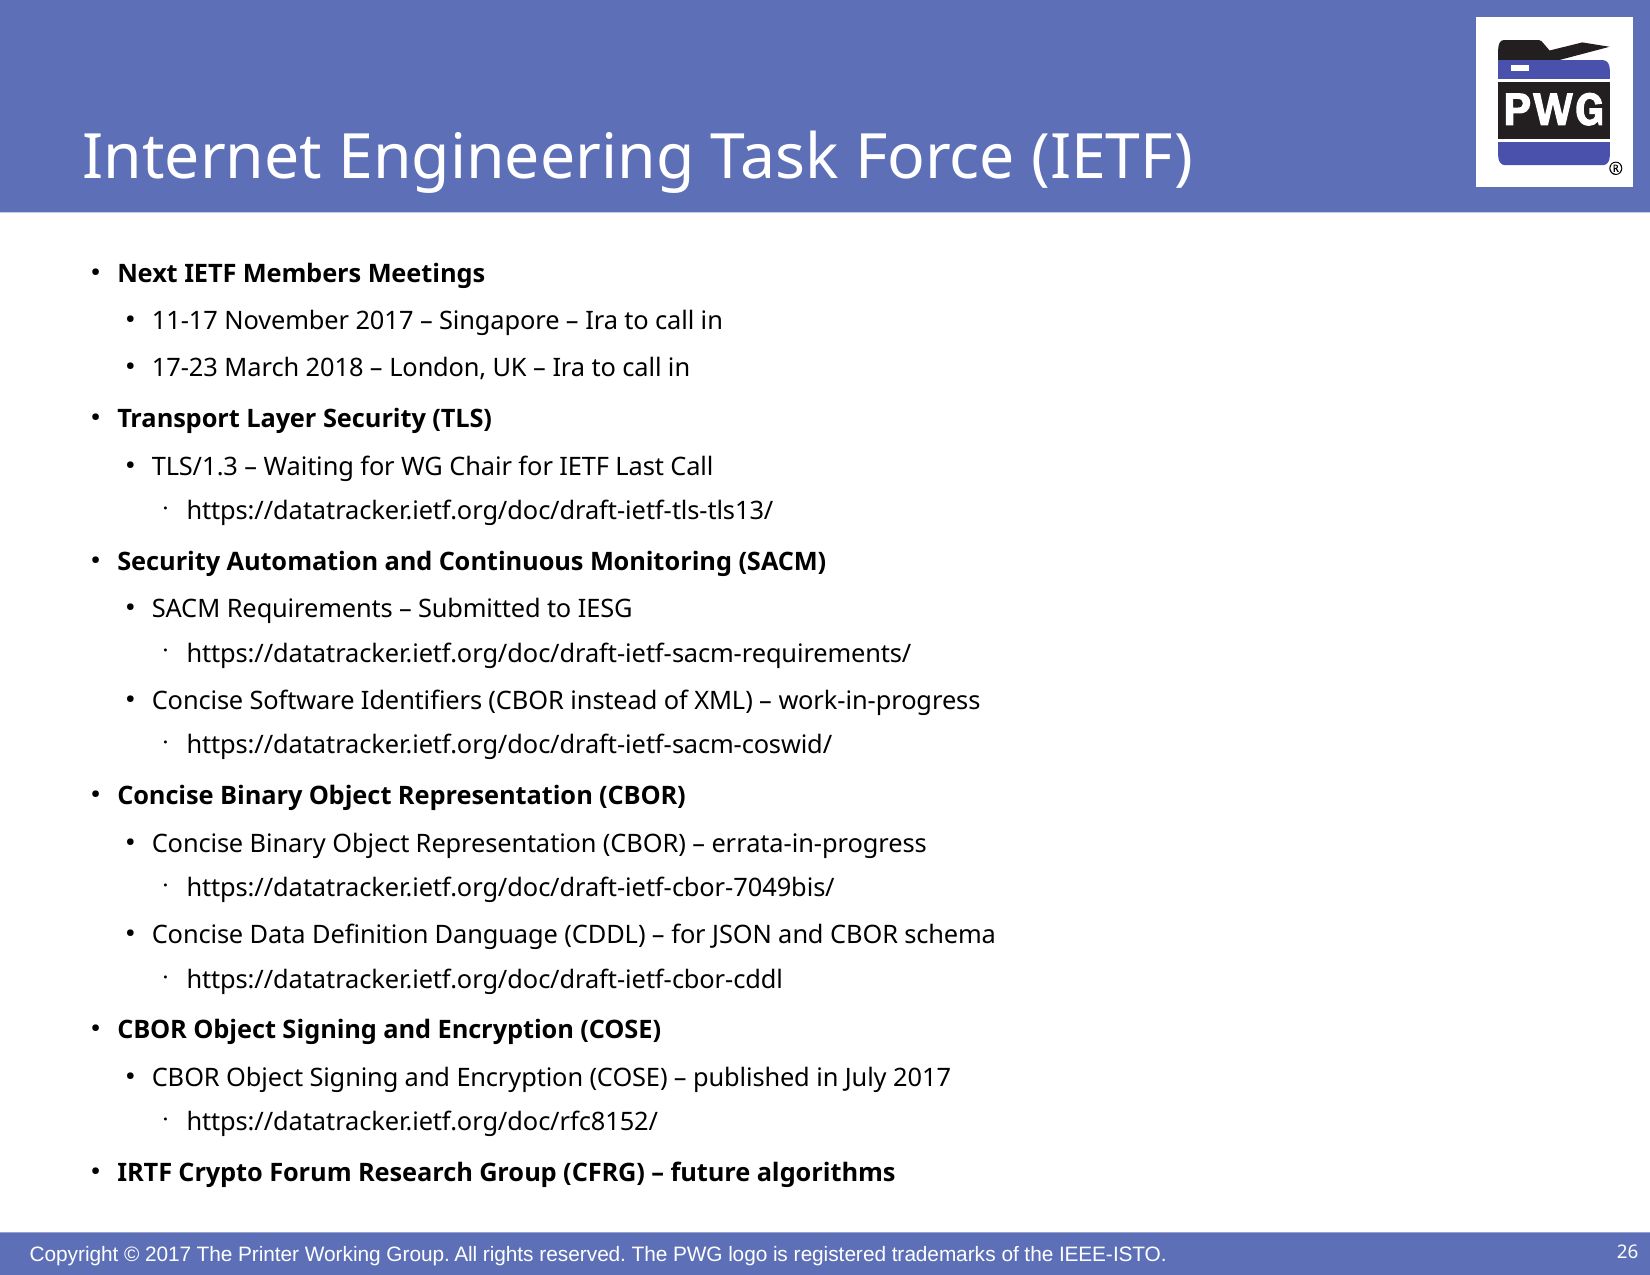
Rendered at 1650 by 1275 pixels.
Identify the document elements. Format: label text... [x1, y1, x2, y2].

list Next IETF Members Meetings 11-17 November 2017 – Singapore – Ira to call in 17-23 March 2018 – London, UK – Ira to call in Transport Layer Security (TLS) TLS/1.3 – Waiting for WG Chair for IETF Last Call https://datatracker.ietf.org/doc/draft-ietf-tls-tls13/ Security Automation and Continuous Monitoring (SACM) SACM Requirements – Submitted to IESG https://datatracker.ietf.org/doc/draft-ietf-sacm-requirements/ Concise Software Identifiers (CBOR instead of XML) – work-in-progress https://datatracker.ietf.org/doc/draft-ietf-sacm-coswid/ Concise Binary Object Representation (CBOR) Concise Binary Object Representation (CBOR) – errata-in-progress https://datatracker.ietf.org/doc/draft-ietf-cbor-7049bis/ Concise Data Definition Danguage (CDDL) – for JSON and CBOR schema https://datatracker.ietf.org/doc/draft-ietf-cbor-cddl CBOR Object Signing and Encryption (COSE) CBOR Object Signing and Encryption (COSE) – published in July 2017 https://datatracker.ietf.org/doc/rfc8152/ IRTF Crypto Forum Research Group (CFRG) – future algorithms [82, 254, 1568, 1201]
title Internet Engineering Task Force (IETF) [82, 8, 1449, 198]
